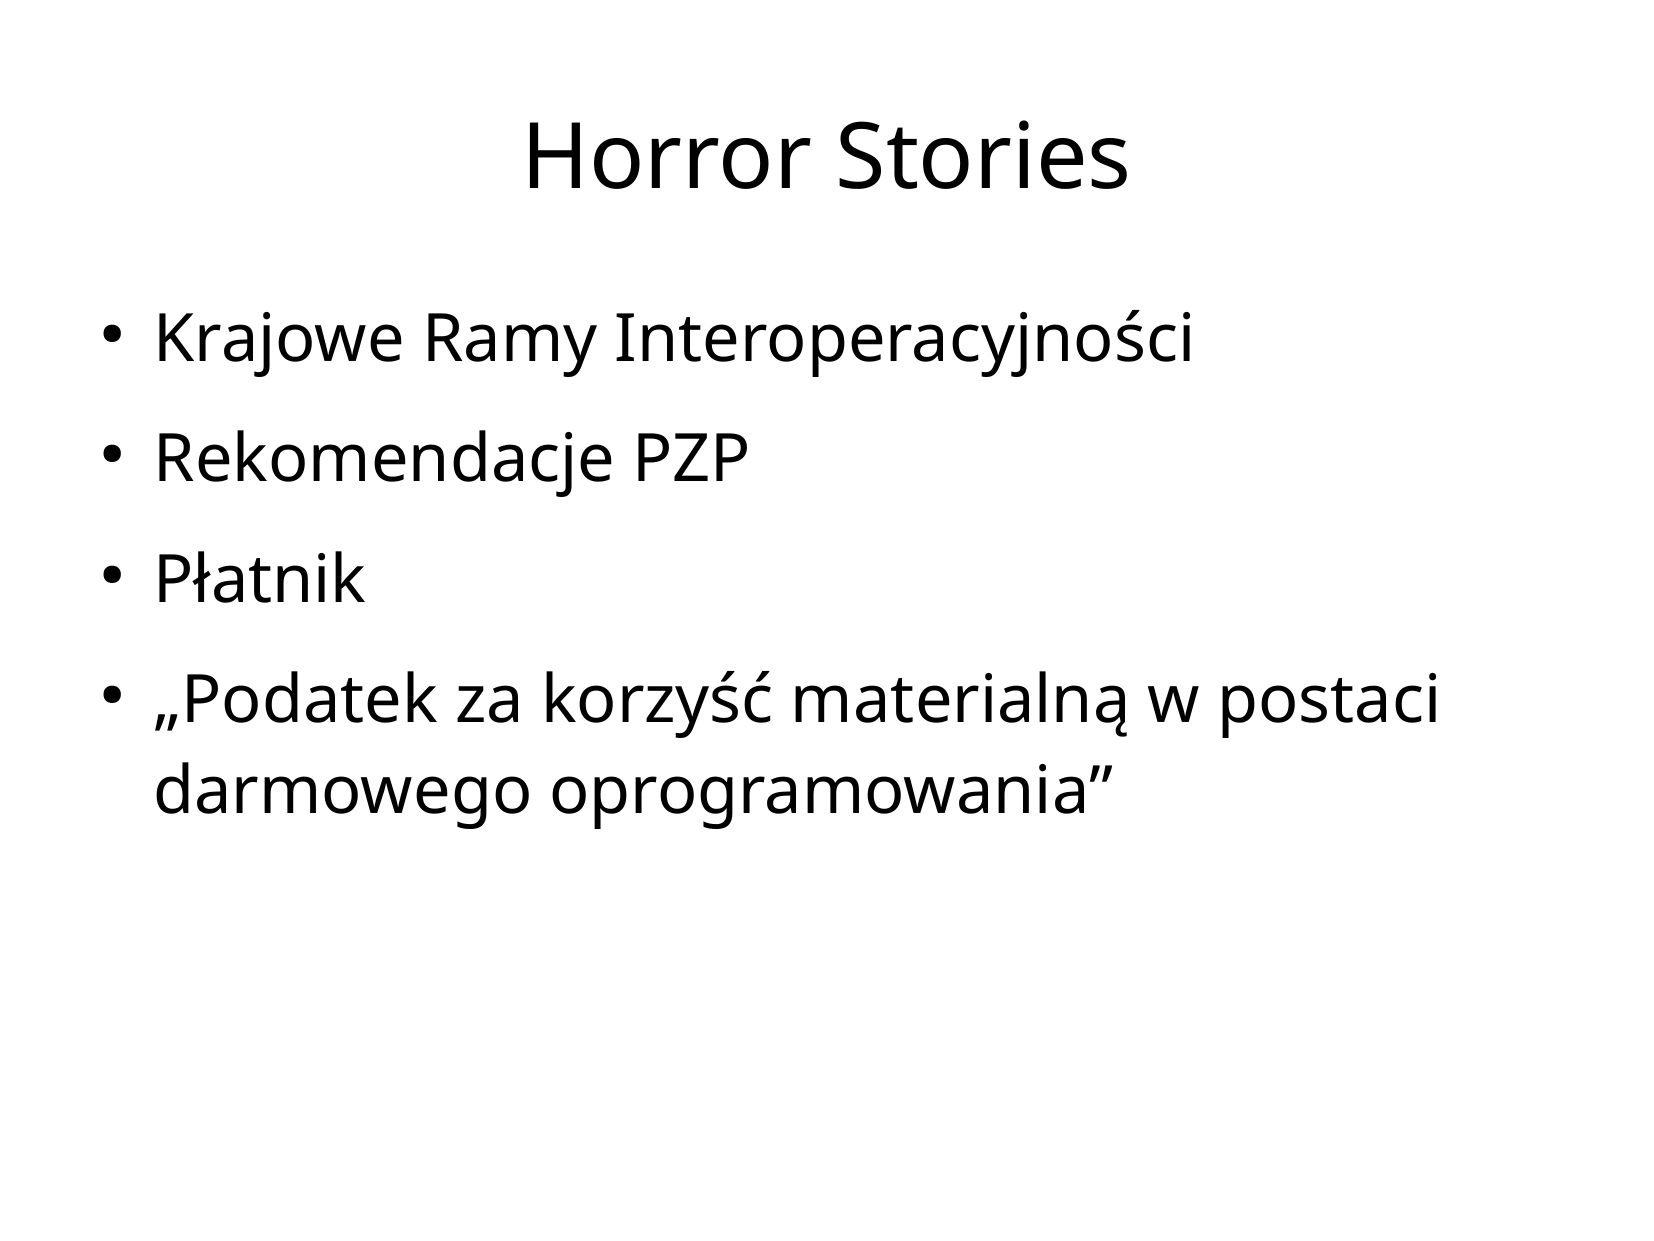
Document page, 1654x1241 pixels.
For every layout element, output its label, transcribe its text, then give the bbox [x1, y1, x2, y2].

list Krajowe Ramy Interoperacyjności Rekomendacje PZP Płatnik „Podatek za korzyść materialną w postaci darmowego oprogramowania” [82, 290, 1538, 1010]
title Horror Stories [82, 49, 1571, 257]
